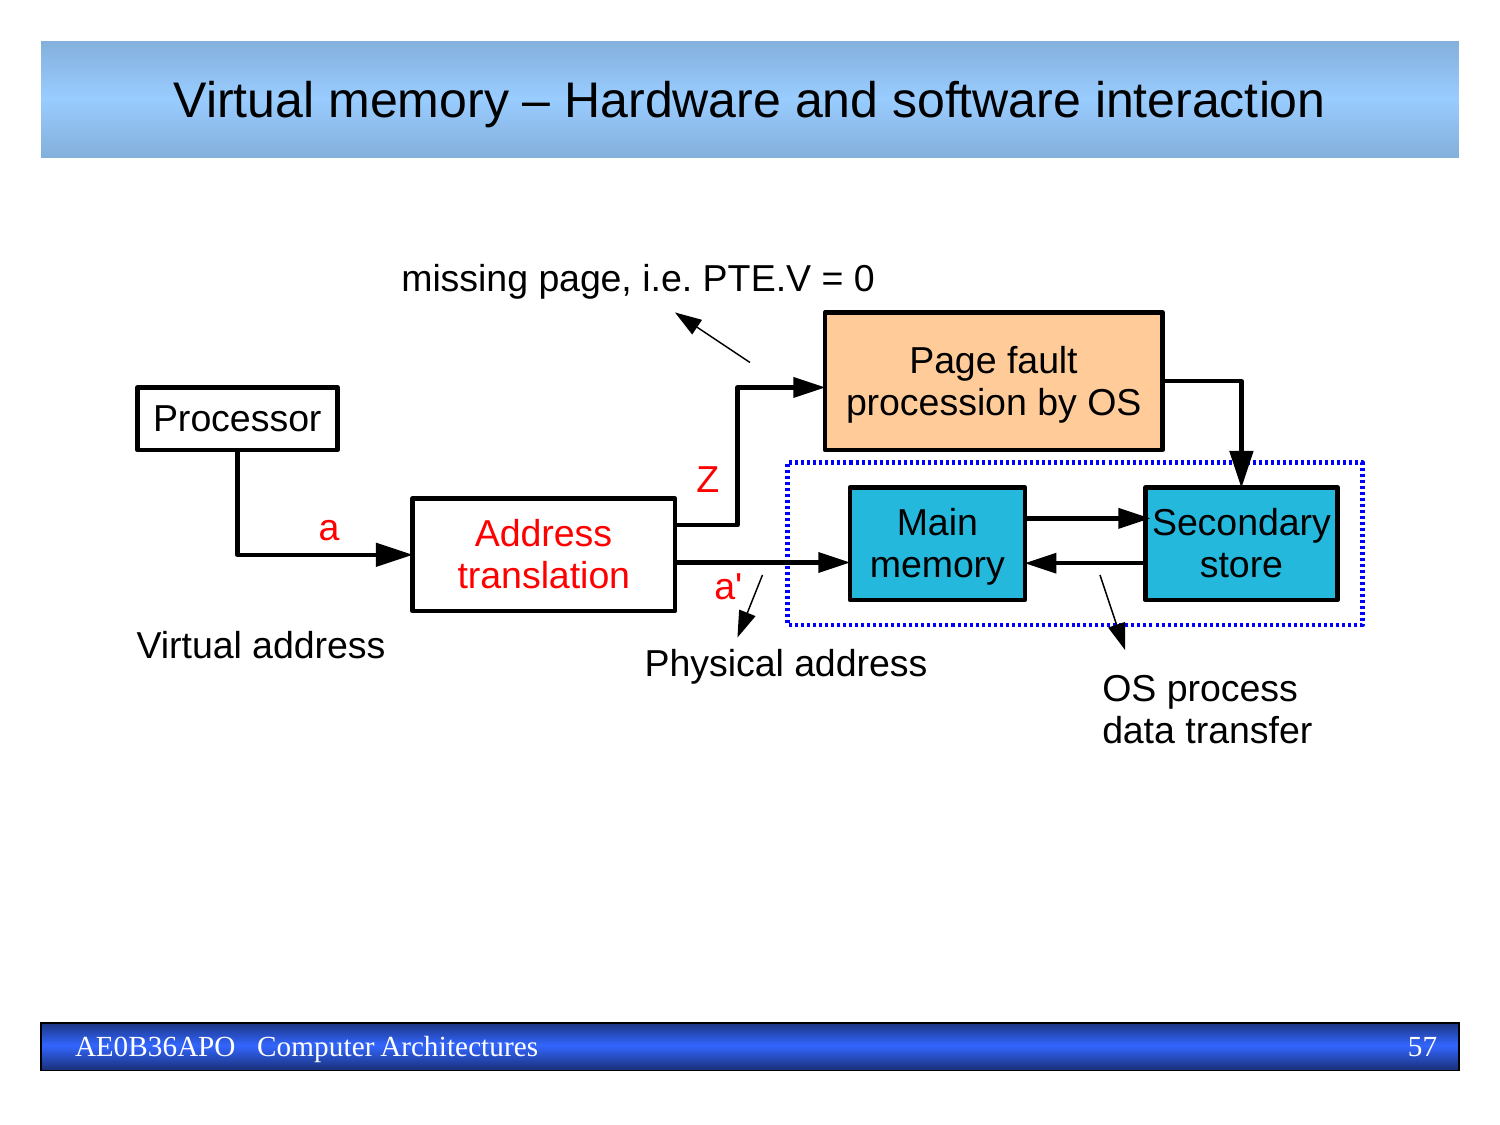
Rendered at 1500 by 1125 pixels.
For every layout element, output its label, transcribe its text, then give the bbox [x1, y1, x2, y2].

text_box Secondary store [1145, 487, 1338, 601]
text_box Processor [137, 387, 338, 450]
title Virtual memory – Hardware and software interaction [41, 41, 1459, 158]
text_box Physical address [629, 635, 955, 692]
text_box a [303, 498, 354, 556]
text_box missing page, i.e. PTE.V = 0 [386, 249, 899, 307]
text_box Virtual address [121, 617, 447, 675]
text_box Main memory [849, 487, 1025, 600]
text_box OS process data transfer [1087, 660, 1365, 775]
text_box Page fault procession by OS [824, 312, 1163, 450]
text_box a' [749, 579, 763, 615]
text_box Address translation [412, 498, 675, 612]
text_box a' [699, 565, 763, 615]
text_box Z [681, 451, 732, 509]
